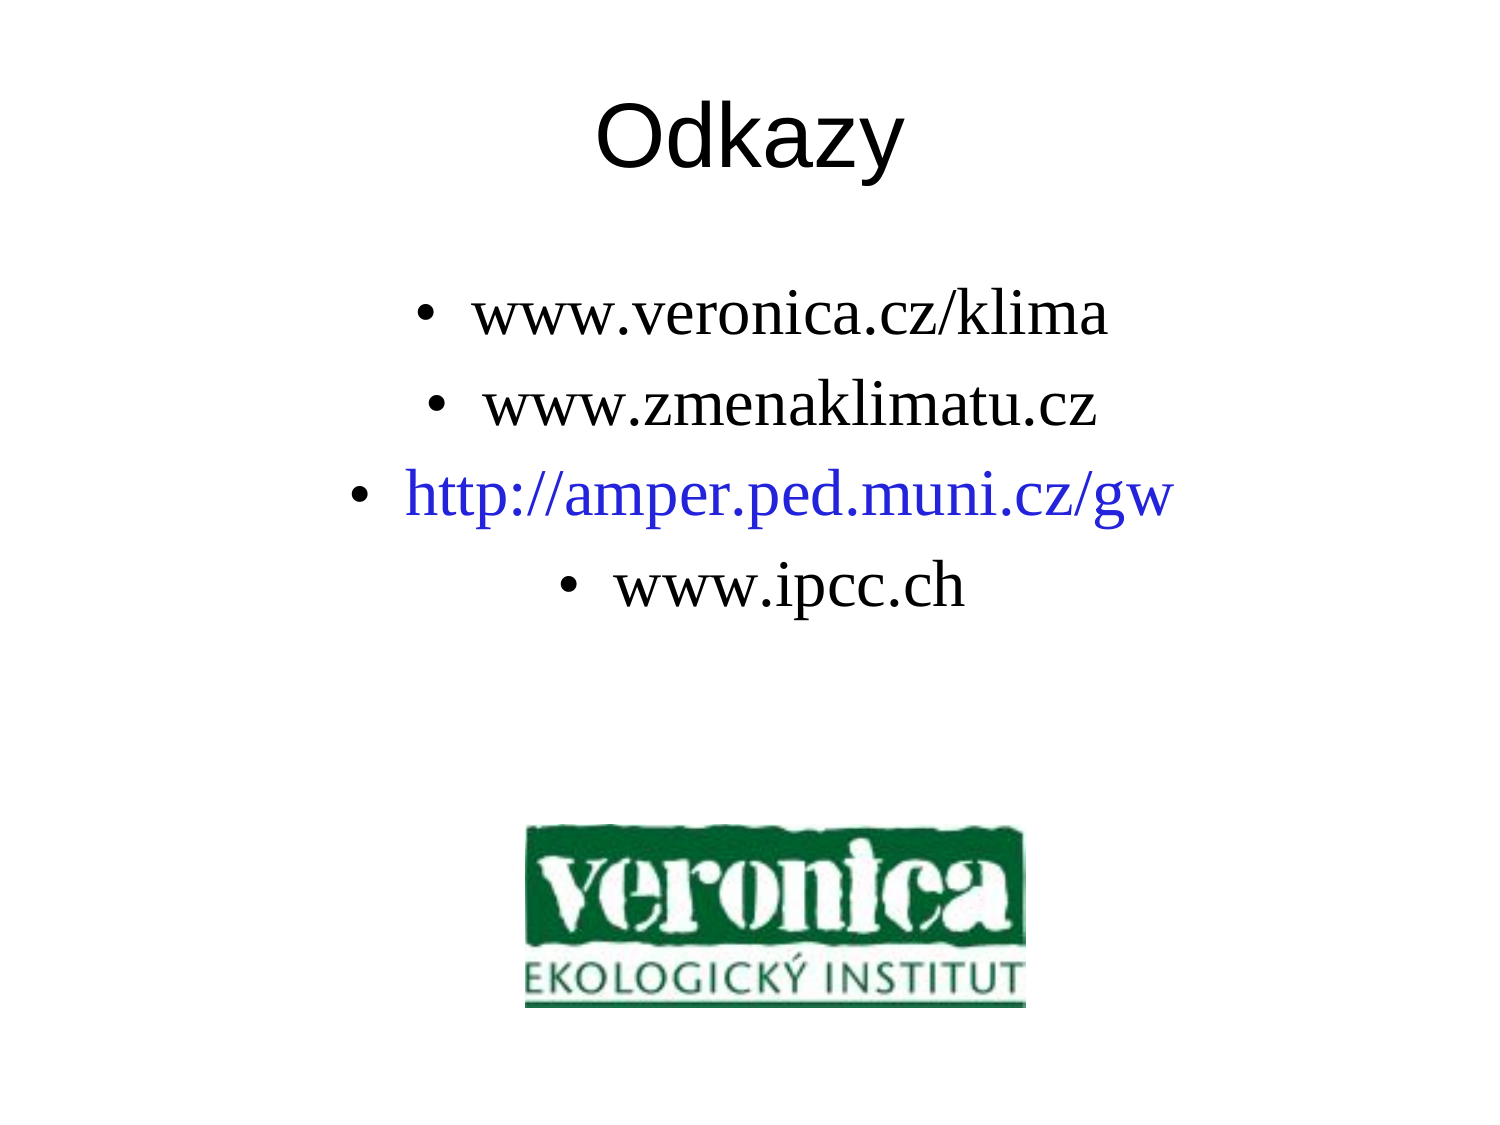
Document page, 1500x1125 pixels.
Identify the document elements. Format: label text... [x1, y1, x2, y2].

list www.veronica.cz/klima www.zmenaklimatu.cz http://amper.ped.muni.cz/gw www.ipcc.ch [87, 274, 1438, 763]
picture [525, 824, 1026, 1008]
title Odkazy [75, 21, 1425, 257]
